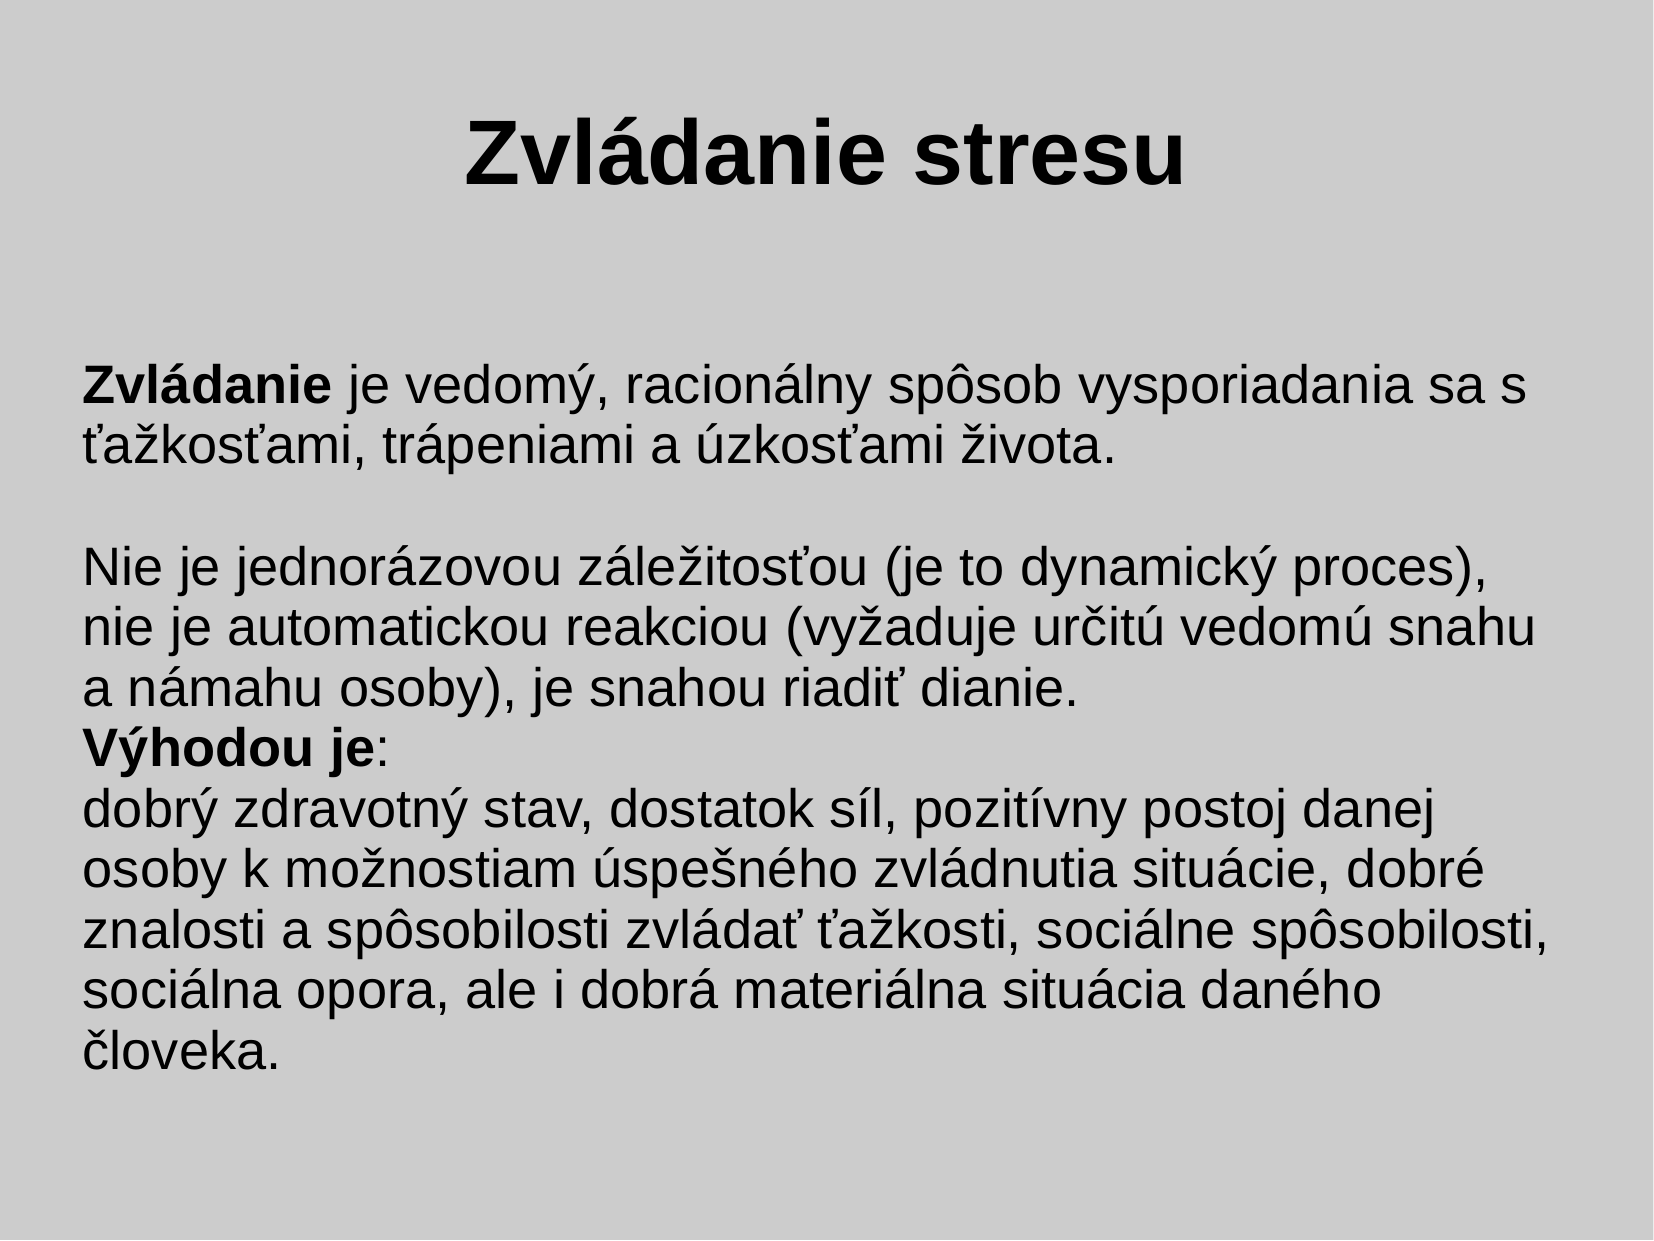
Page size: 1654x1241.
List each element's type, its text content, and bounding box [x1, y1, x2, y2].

subtitle Zvládanie je vedomý, racionálny spôsob vysporiadania sa s ťažkosťami, trápeniami a úzkosťami života. Nie je jednorázovou záležitosťou (je to dynamický proces), nie je automatickou reakciou (vyžaduje určitú vedomú snahu a námahu osoby), je snahou riadiť dianie. Výhodou je: dobrý zdravotný stav, dostatok síl, pozitívny postoj danej osoby k možnostiam úspešného zvládnutia situácie, dobré znalosti a spôsobilosti zvládať ťažkosti, sociálne spôsobilosti, sociálna opora, ale i dobrá materiálna situácia daného človeka. [82, 354, 1571, 1173]
title Zvládanie stresu [82, 49, 1571, 257]
